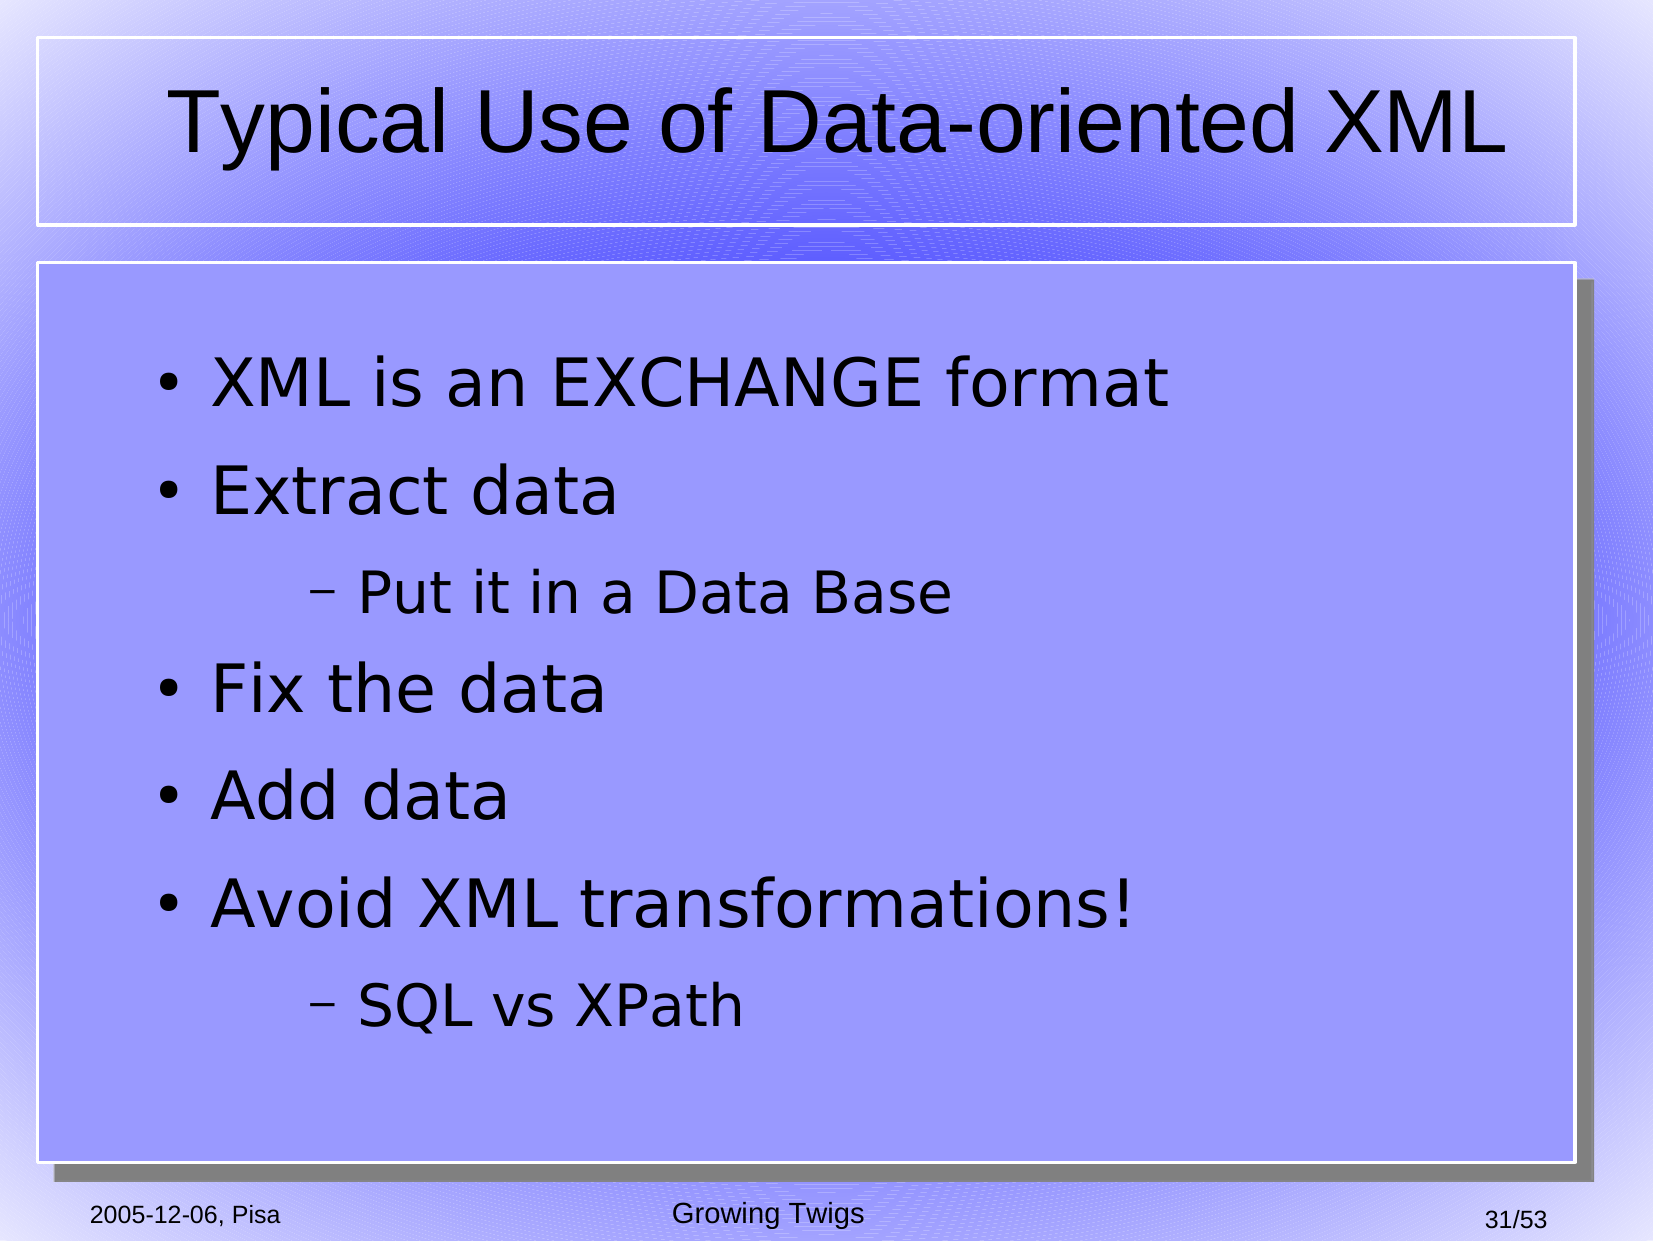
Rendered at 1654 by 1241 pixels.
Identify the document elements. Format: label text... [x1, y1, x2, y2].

list XML is an EXCHANGE format Extract data Put it in a Data Base Fix the data Add data Avoid XML transformations! SQL vs XPath [121, 344, 1533, 1127]
title Typical Use of Data-oriented XML [61, 55, 1613, 188]
